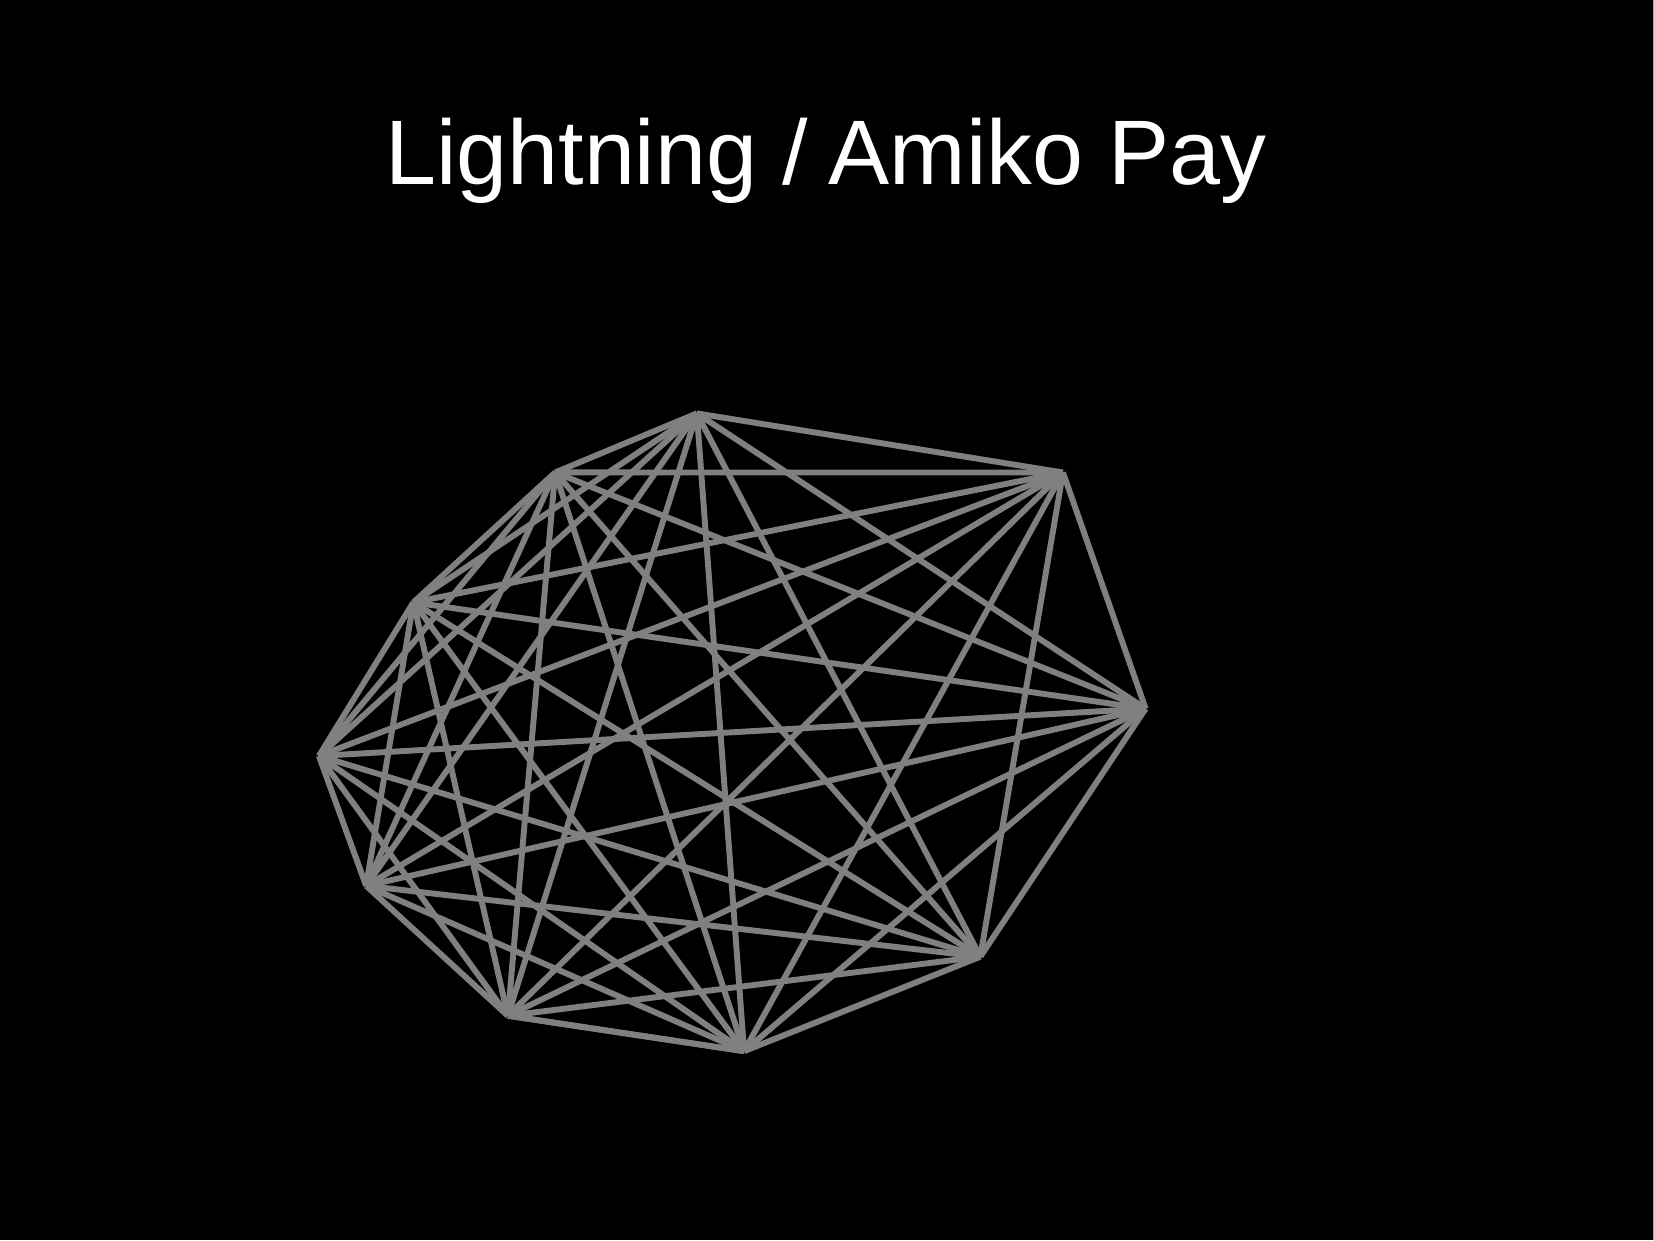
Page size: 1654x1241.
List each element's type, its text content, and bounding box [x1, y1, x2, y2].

title Lightning / Amiko Pay [82, 49, 1571, 257]
